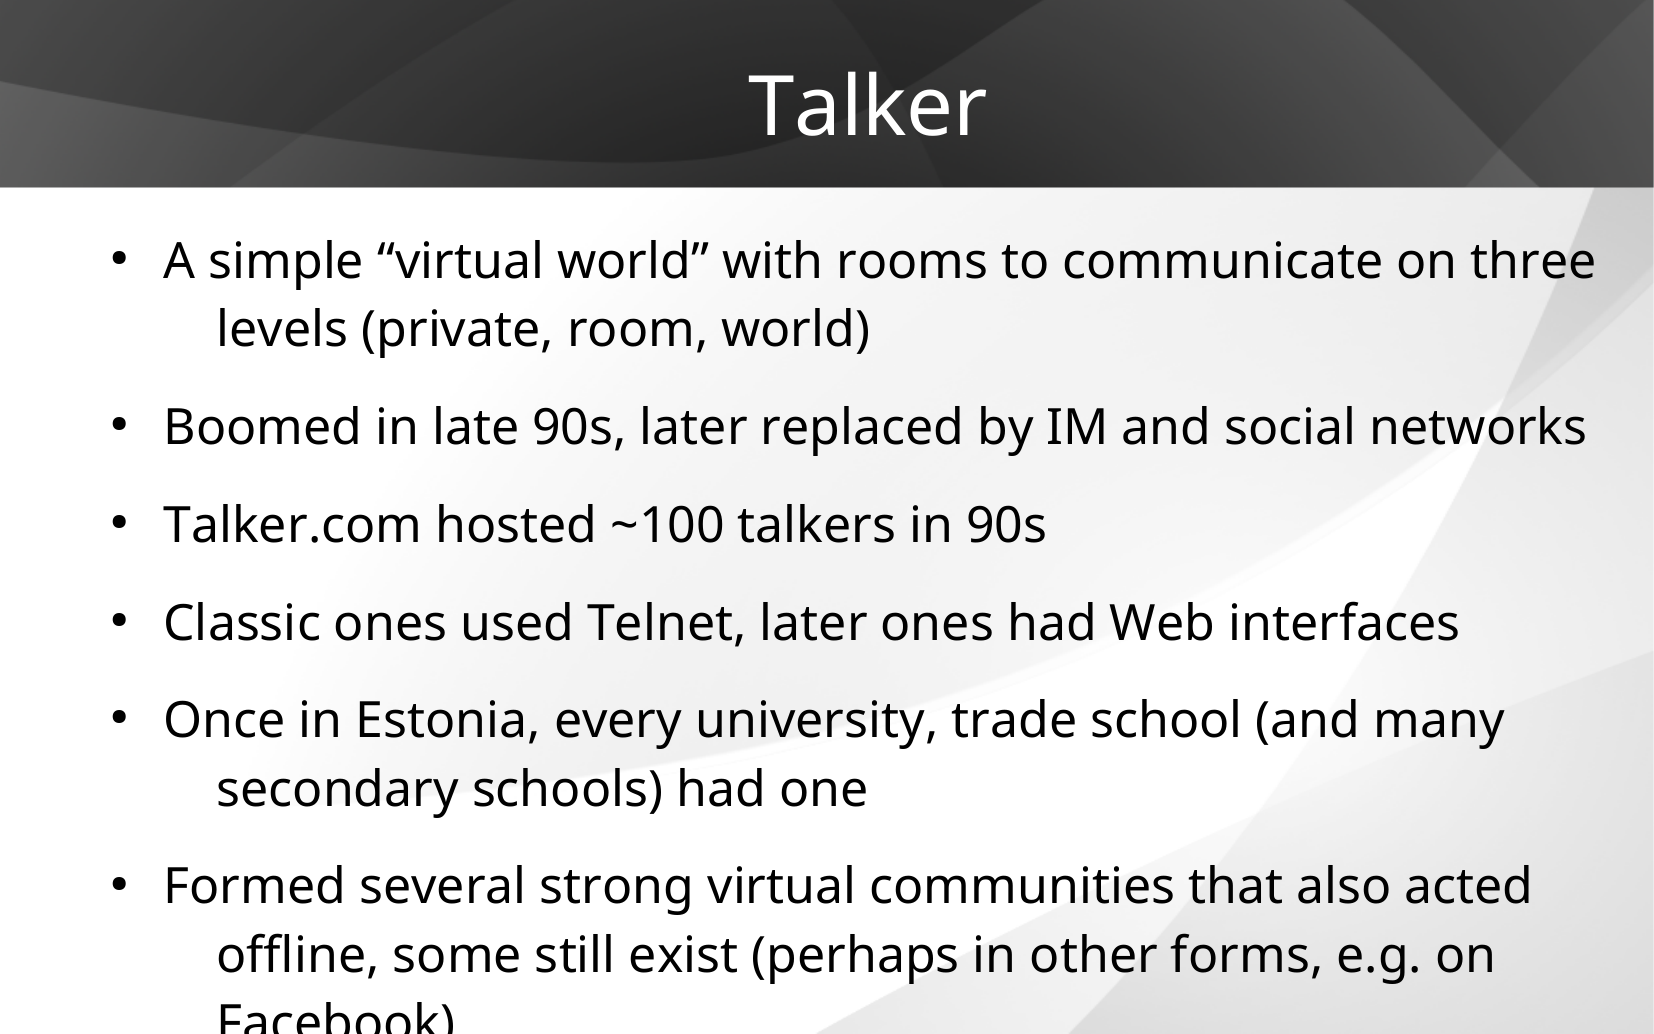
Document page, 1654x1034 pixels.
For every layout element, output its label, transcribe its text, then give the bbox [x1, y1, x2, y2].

picture [0, 0, 1654, 1034]
list A simple “virtual world” with rooms to communicate on three levels (private, room, world) Boomed in late 90s, later replaced by IM and social networks Talker.com hosted ~100 talkers in 90s Classic ones used Telnet, later ones had Web interfaces Once in Estonia, every university, trade school (and many secondary schools) had one Formed several strong virtual communities that also acted offline, some still exist (perhaps in other forms, e.g. on Facebook) [75, 225, 1613, 1033]
title Talker [124, 0, 1613, 208]
